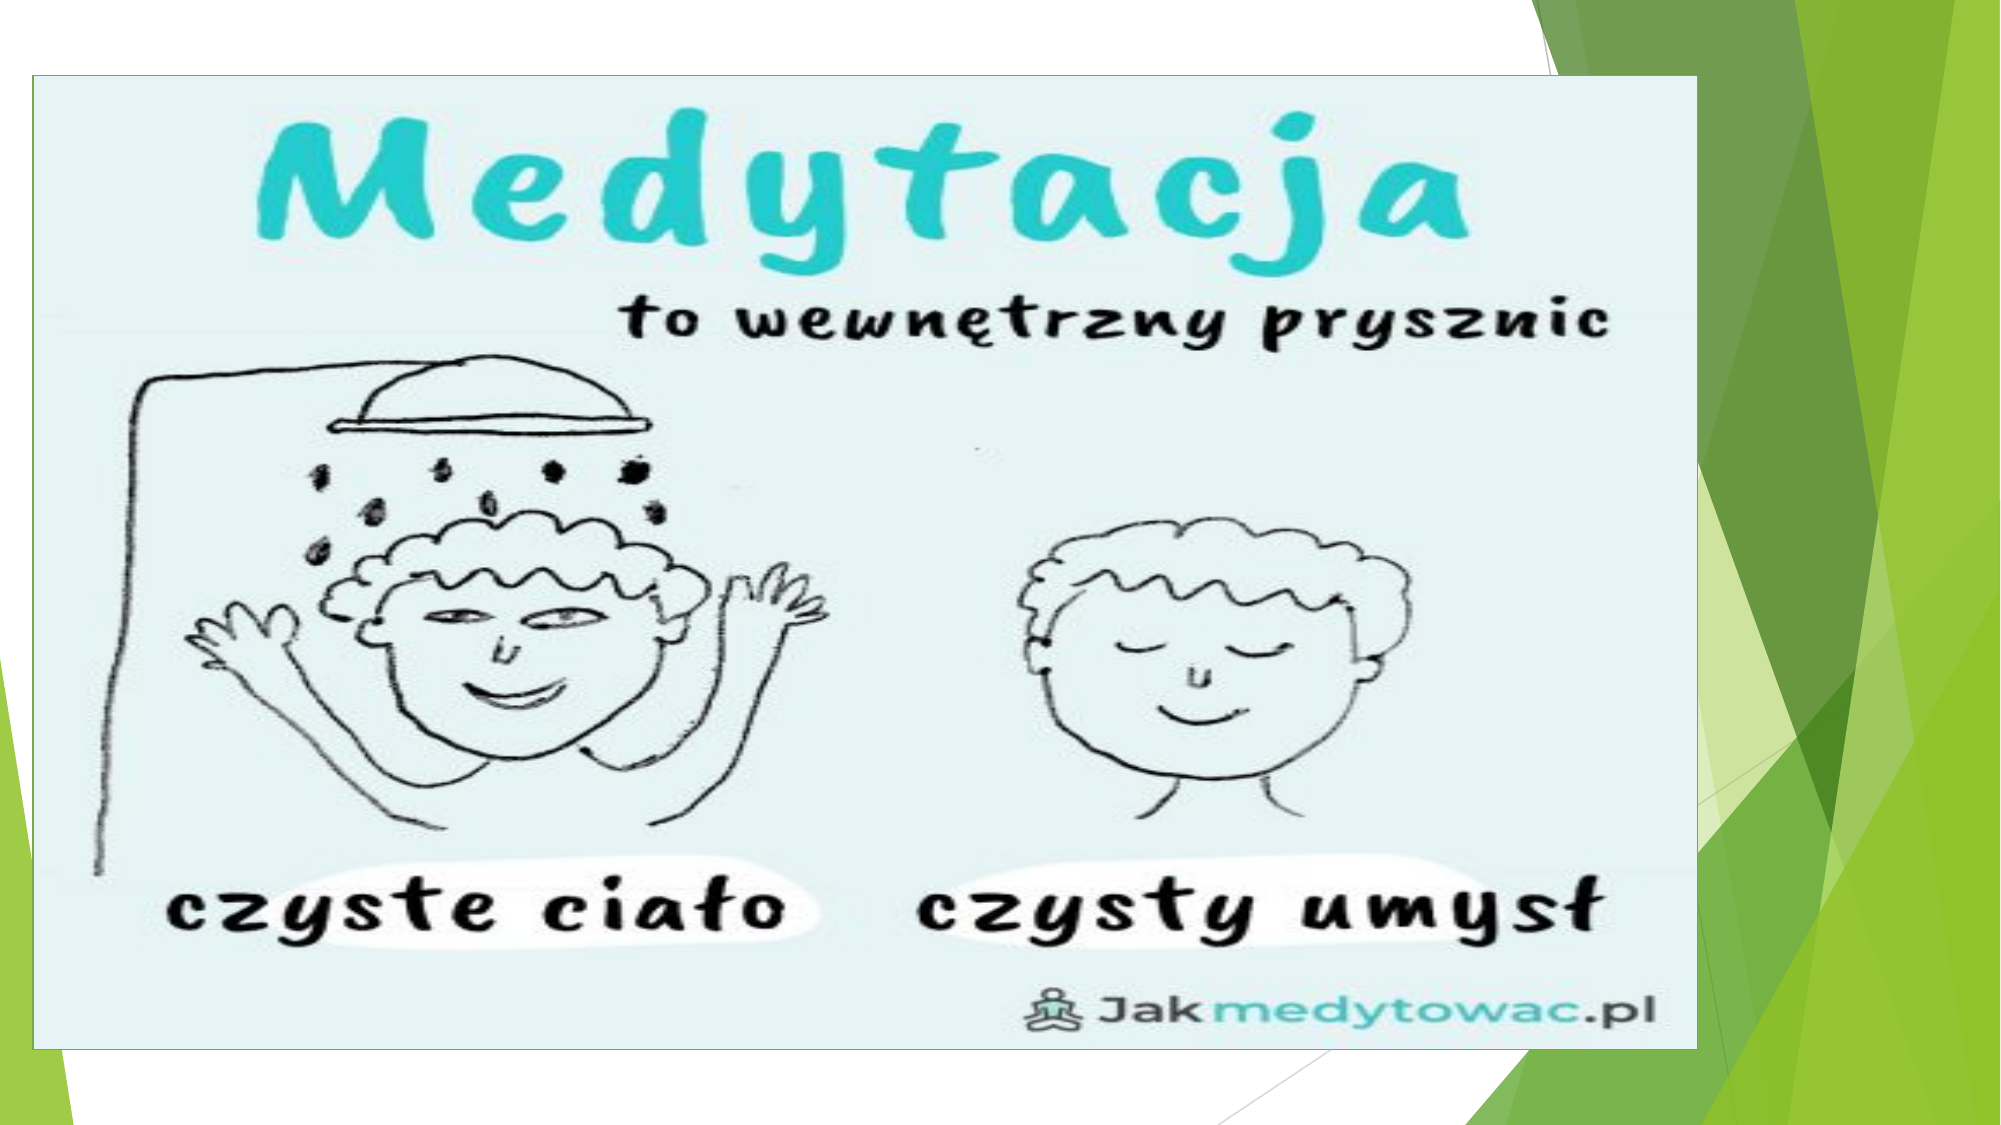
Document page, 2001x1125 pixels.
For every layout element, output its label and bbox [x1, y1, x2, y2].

picture [33, 76, 1698, 1050]
